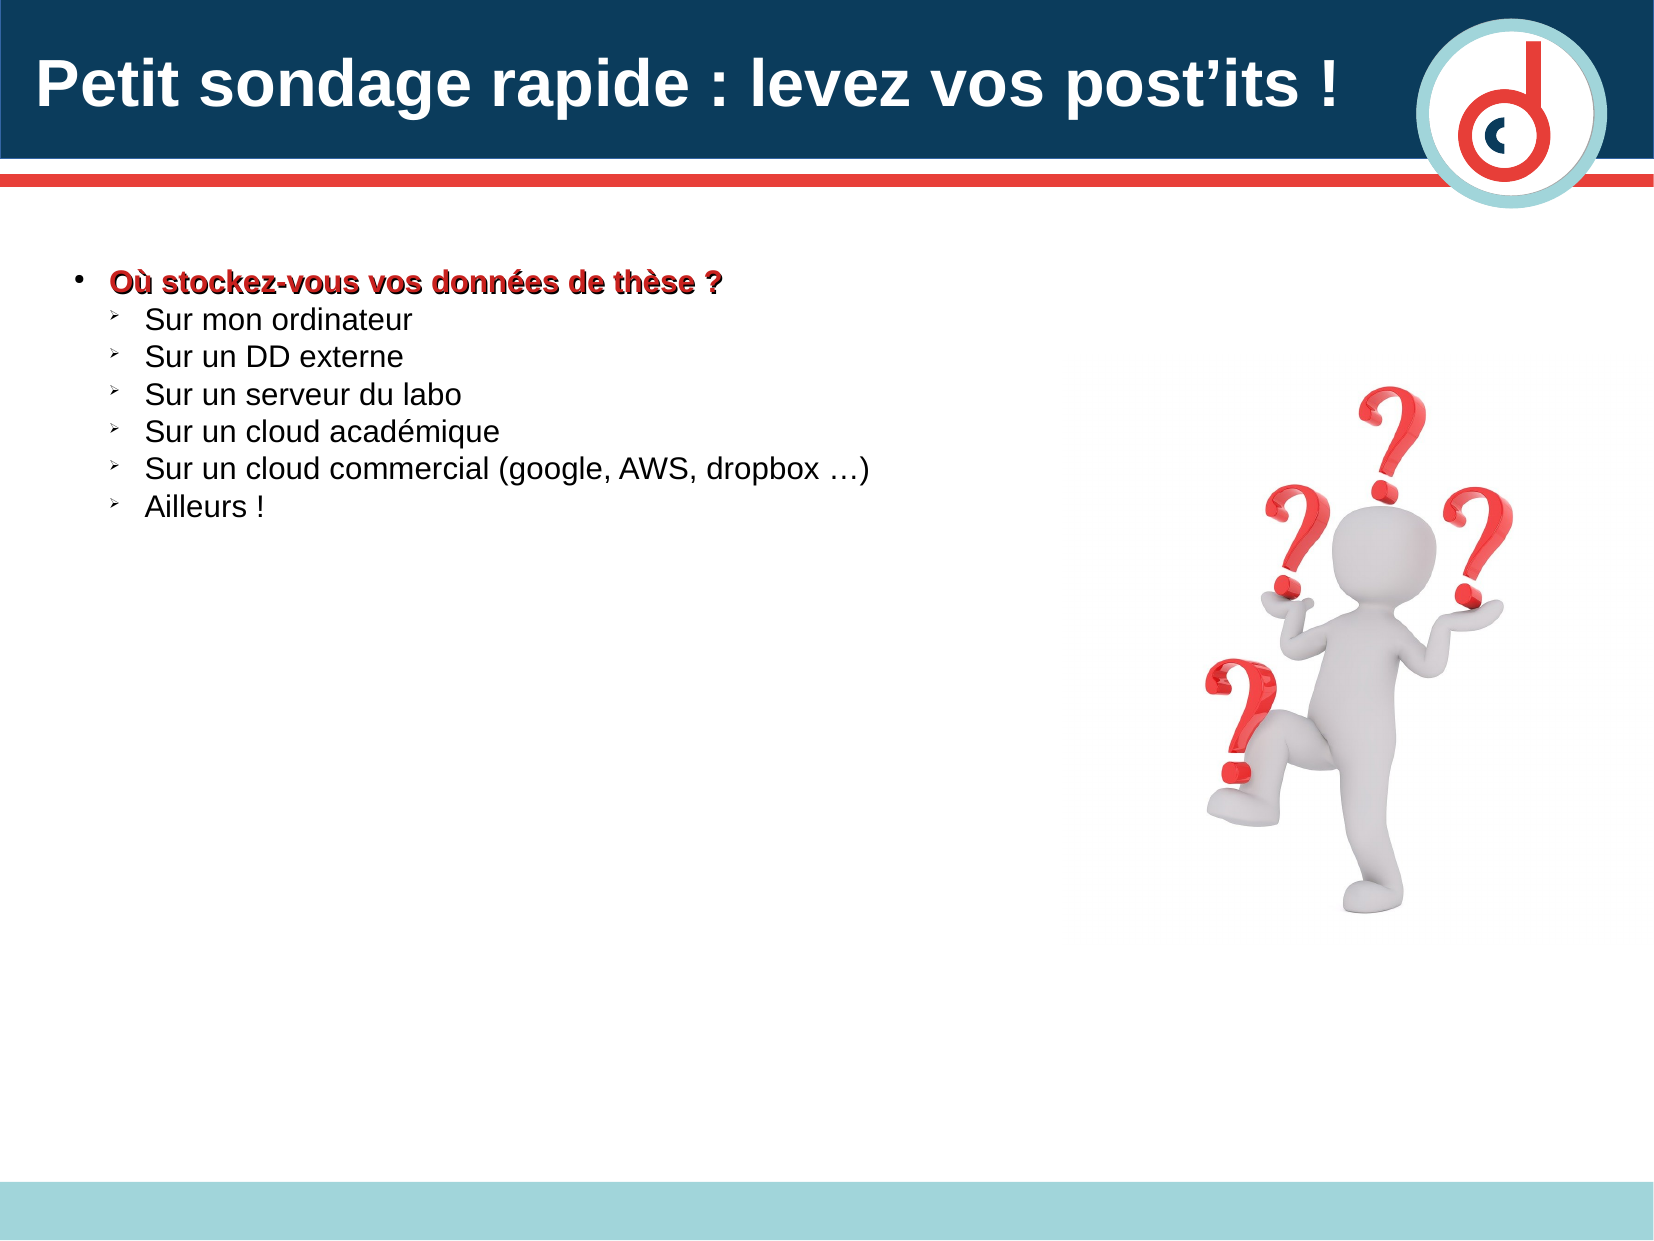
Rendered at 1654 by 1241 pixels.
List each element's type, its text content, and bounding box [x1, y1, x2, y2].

text_box Où stockez-vous vos données de thèse ? Sur mon ordinateur Sur un DD externe Sur un serveur du labo Sur un cloud académique Sur un cloud commercial (google, AWS, dropbox …) Ailleurs ! [59, 254, 1595, 1152]
picture [1062, 354, 1654, 945]
title Petit sondage rapide : levez vos post’its ! [35, 11, 1430, 159]
